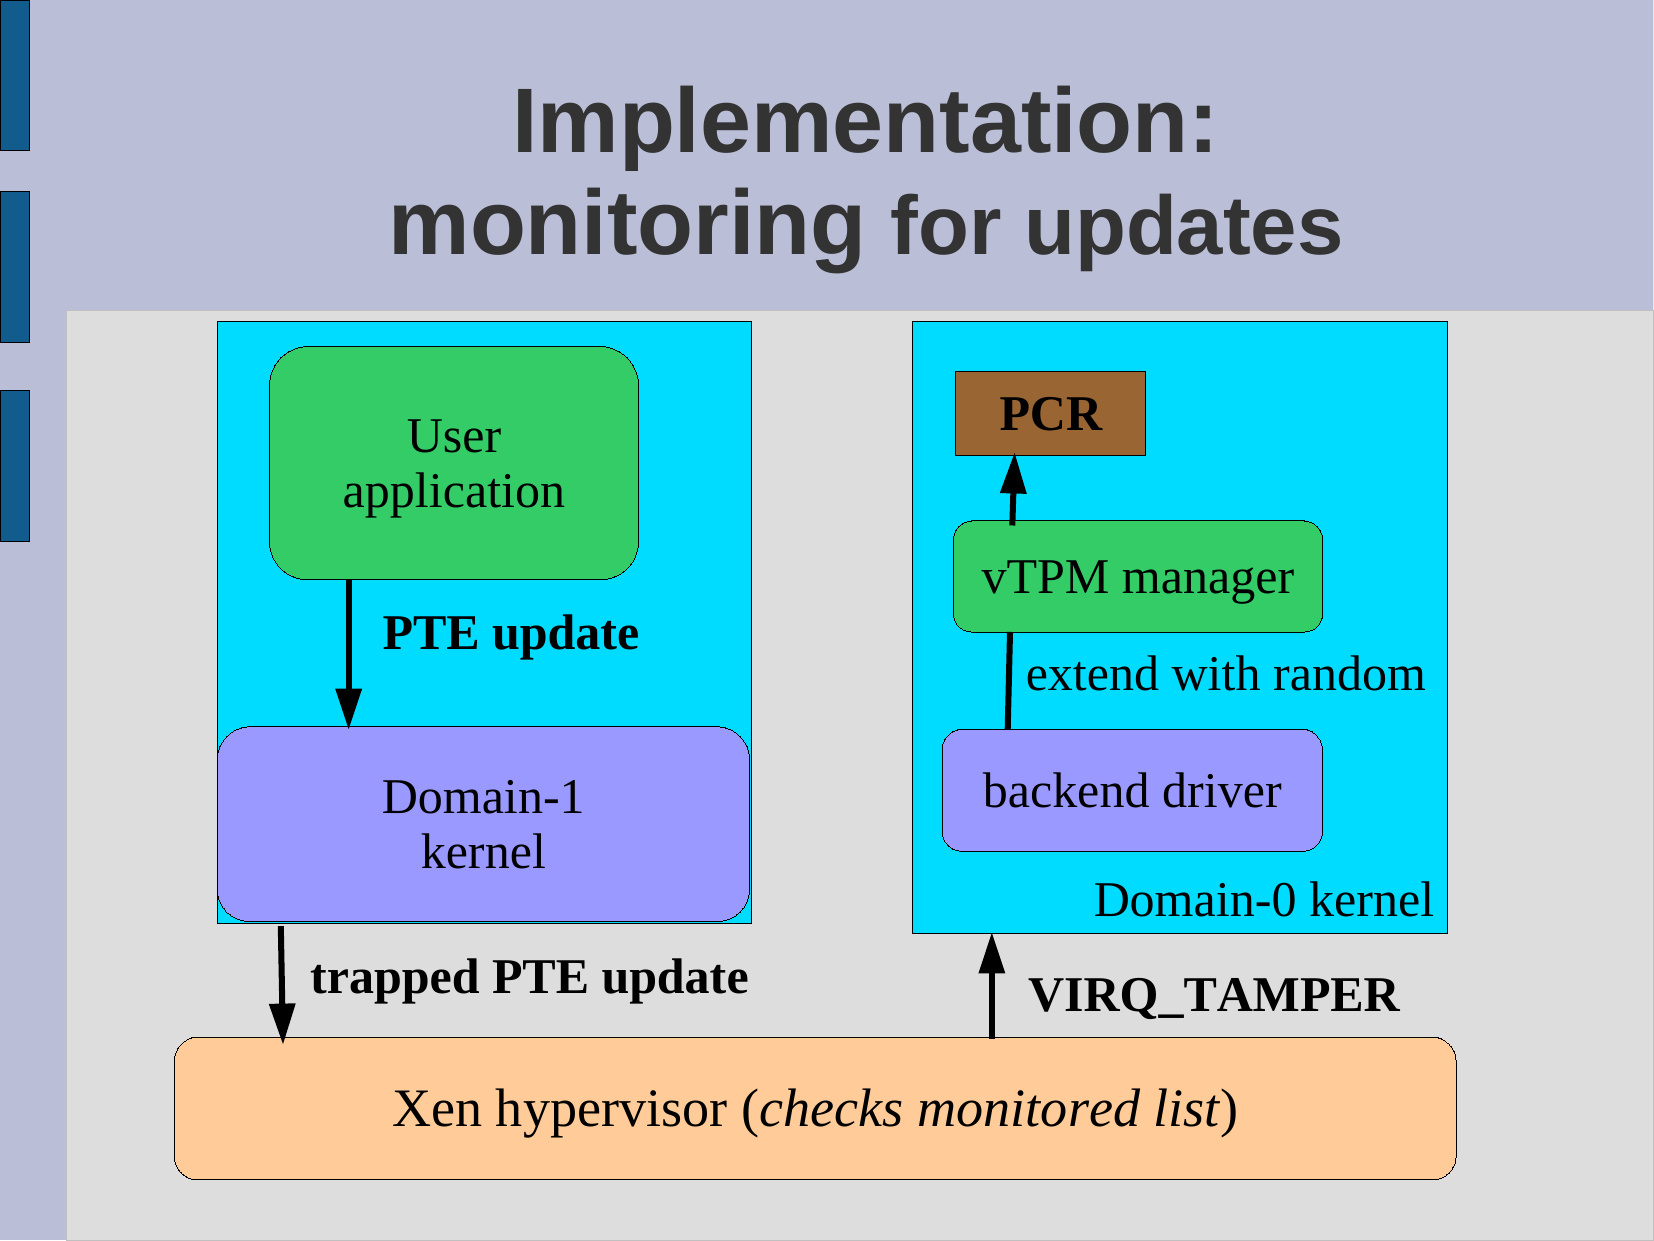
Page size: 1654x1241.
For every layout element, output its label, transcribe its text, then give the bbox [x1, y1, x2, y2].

text_box backend driver [942, 729, 1323, 852]
text_box Domain-1 kernel [217, 726, 750, 922]
text_box VIRQ_TAMPER [1028, 966, 1404, 1033]
title Implementation: monitoring for updates [115, 53, 1617, 291]
text_box [912, 321, 1448, 934]
text_box PCR [955, 371, 1146, 456]
text_box extend with random [1025, 645, 1438, 706]
text_box PTE update [382, 604, 678, 670]
text_box Domain-0 kernel [1093, 871, 1454, 933]
text_box Xen hypervisor (checks monitored list) [174, 1037, 1457, 1180]
text_box trapped PTE update [310, 948, 802, 1015]
text_box [217, 321, 752, 924]
text_box User application [269, 346, 639, 580]
text_box vTPM manager [953, 520, 1323, 633]
